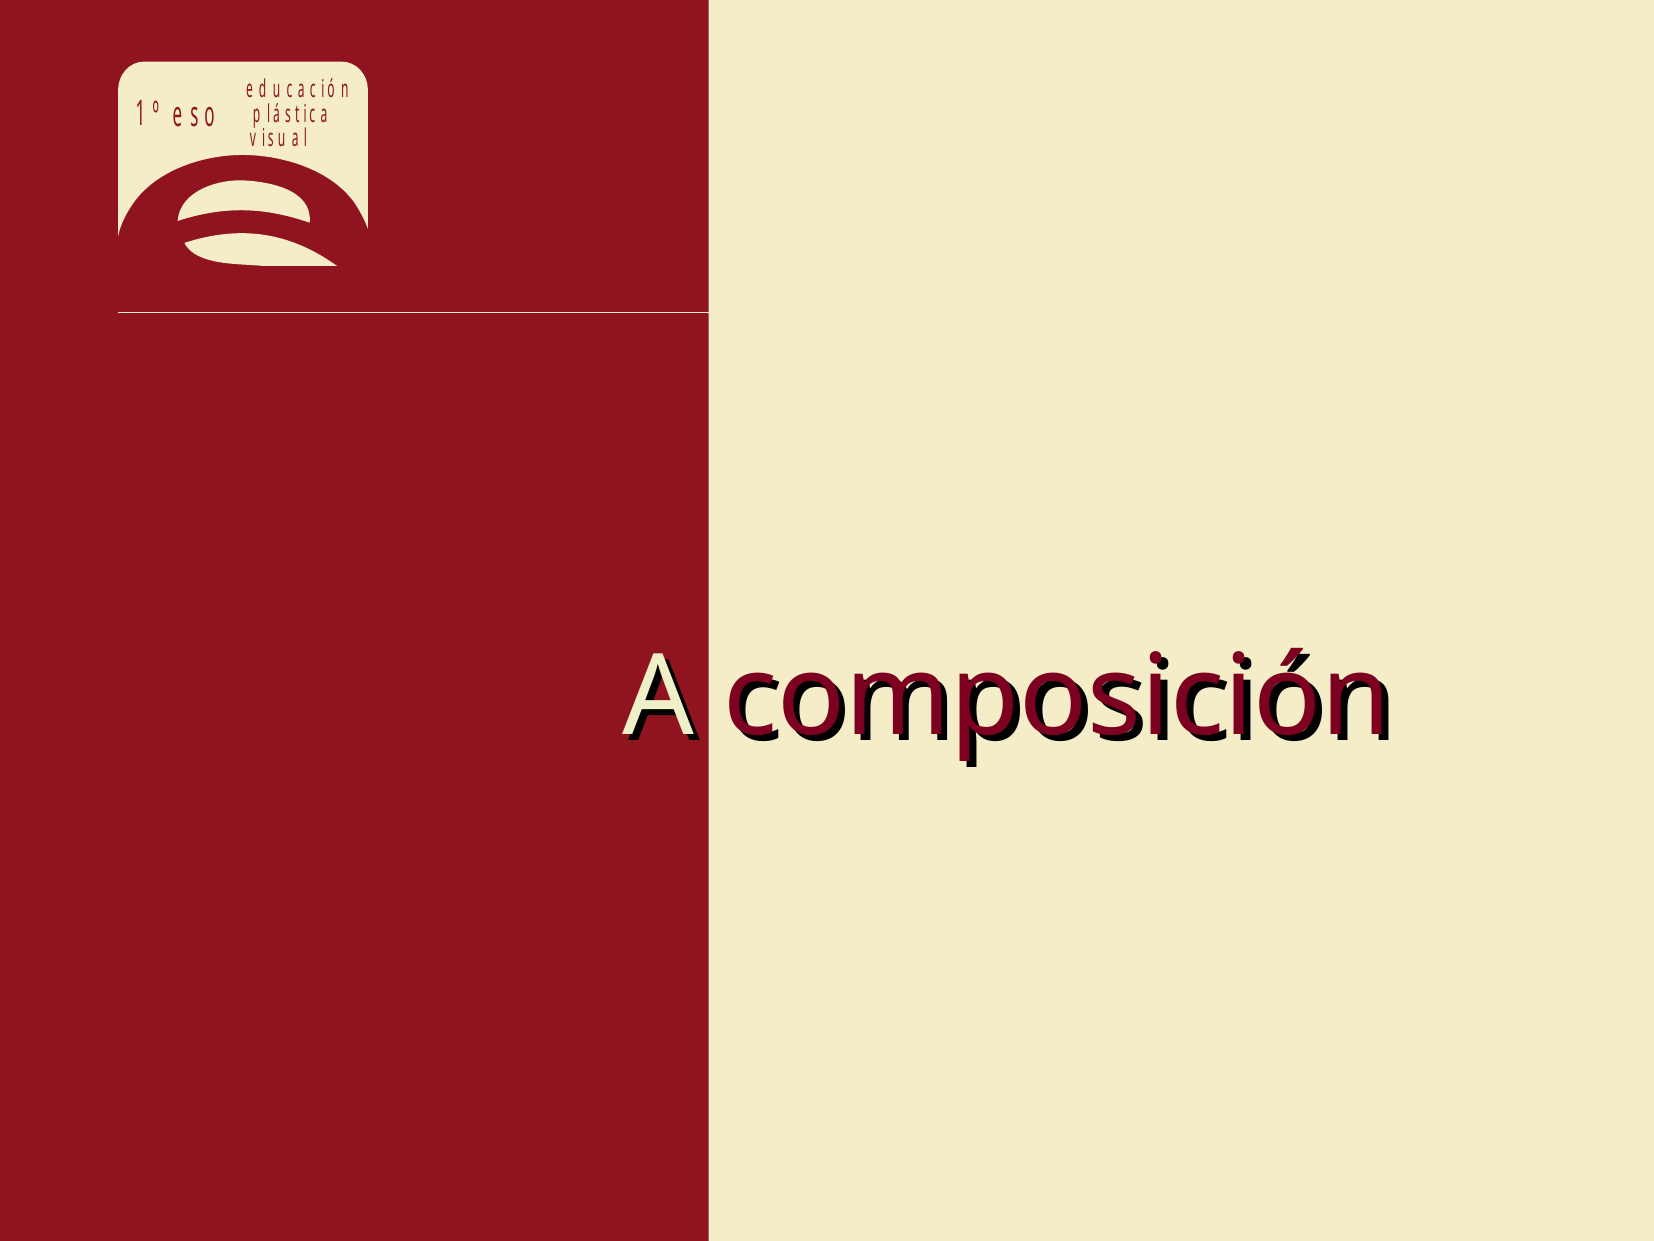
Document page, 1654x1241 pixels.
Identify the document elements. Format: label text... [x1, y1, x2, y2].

subtitle A composición [188, 288, 1654, 1093]
picture [0, 0, 1654, 1241]
